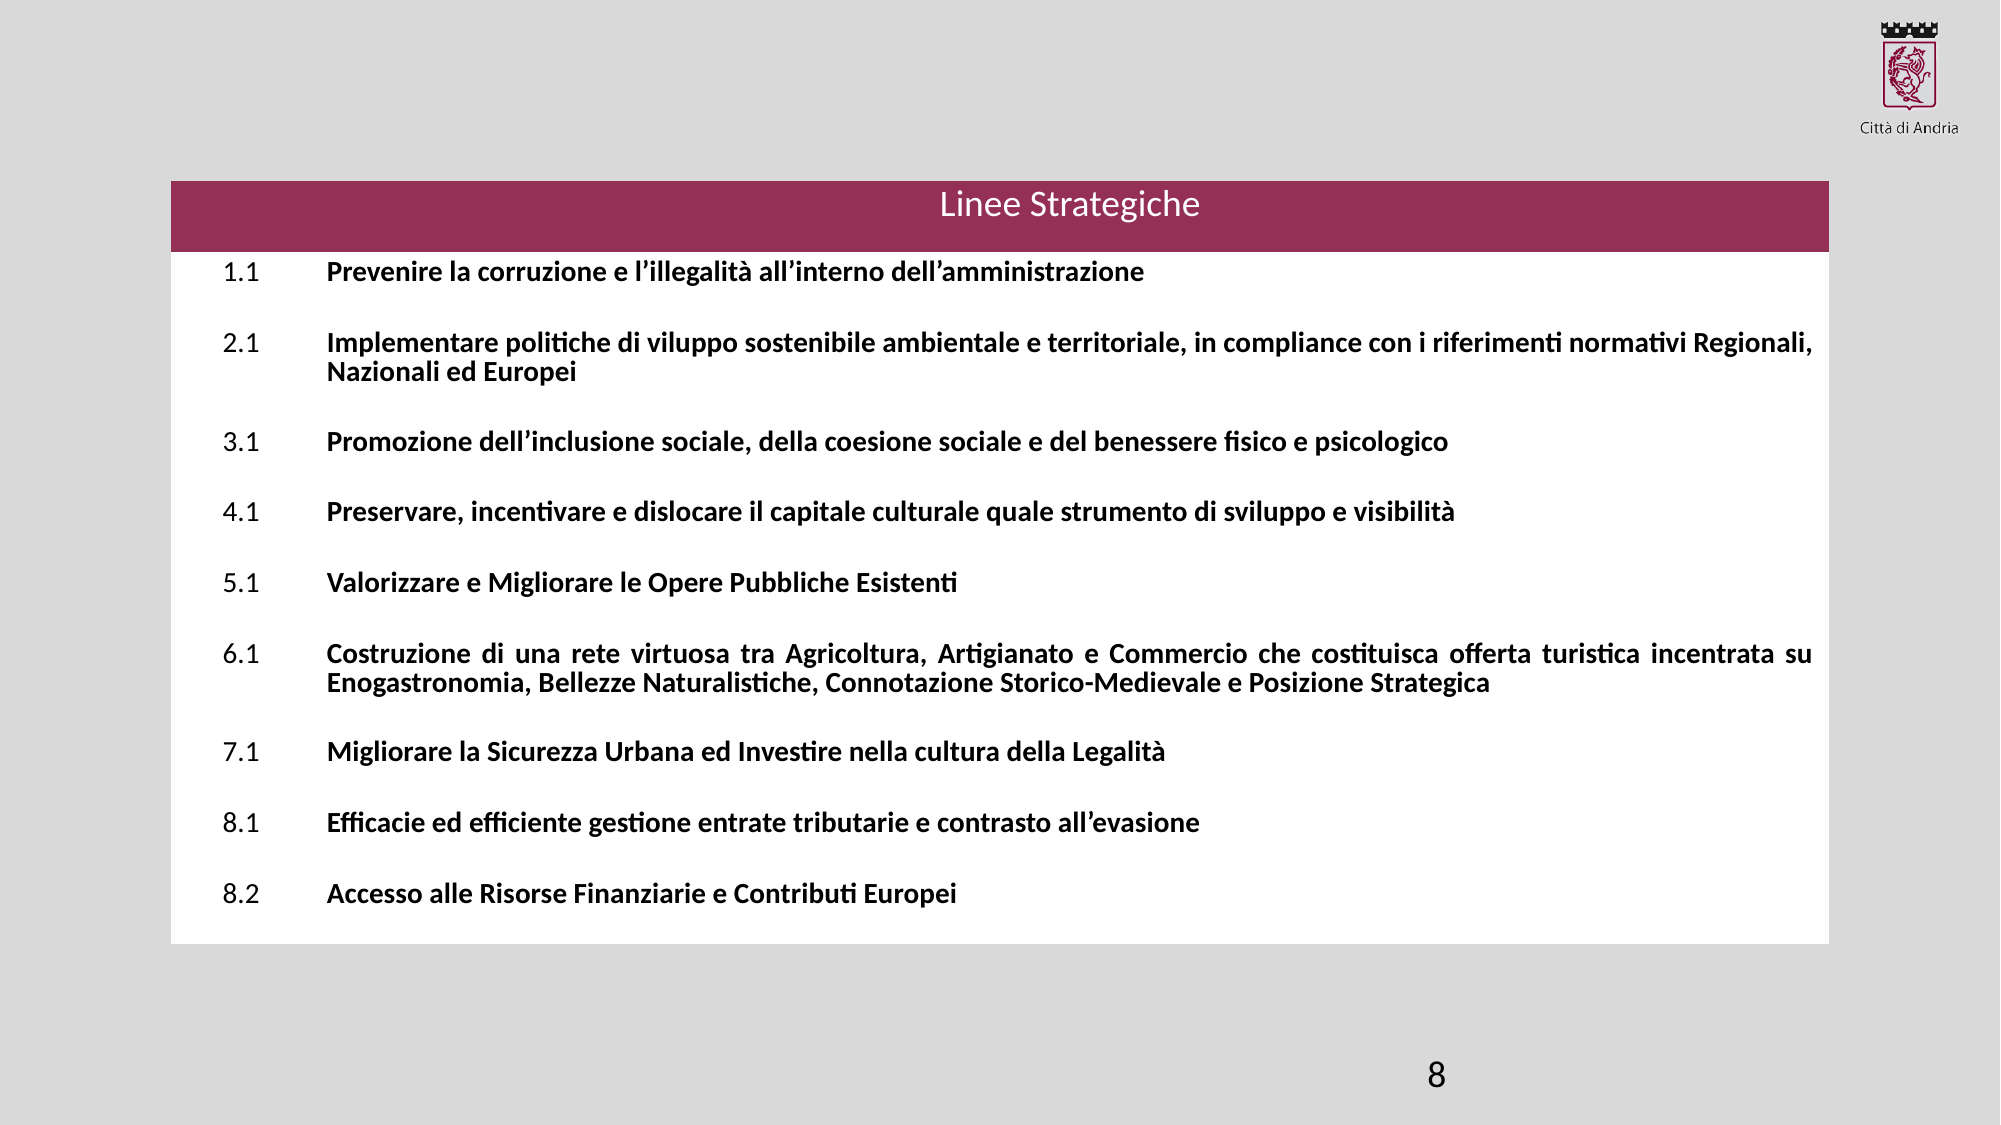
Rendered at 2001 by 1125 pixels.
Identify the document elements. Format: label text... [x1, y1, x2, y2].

table_cell 7.1 [171, 732, 312, 803]
table_cell 3.1 [171, 422, 312, 492]
table_cell Implementare politiche di viluppo sostenibile ambientale e territoriale, in compliance con i riferimenti normativi Regionali, Nazionali ed Europei [312, 323, 1829, 422]
table_cell Migliorare la Sicurezza Urbana ed Investire nella cultura della Legalità [312, 732, 1829, 803]
table_cell 4.1 [171, 492, 312, 563]
table_cell 6.1 [171, 634, 312, 732]
table_cell 2.1 [171, 323, 312, 422]
table_cell Costruzione di una rete virtuosa tra Agricoltura, Artigianato e Commercio che costituisca offerta turistica incentrata su Enogastronomia, Bellezze Naturalistiche, Connotazione Storico-Medievale e Posizione Strategica [312, 634, 1829, 732]
table_cell Accesso alle Risorse Finanziarie e Contributi Europei [312, 874, 1829, 944]
table_cell Preservare, incentivare e dislocare il capitale culturale quale strumento di sviluppo e visibilità [312, 492, 1829, 563]
table_header [171, 181, 312, 252]
table_cell 1.1 [171, 252, 312, 323]
picture [1855, 17, 1964, 139]
table_cell 8.2 [171, 874, 312, 944]
table_cell 5.1 [171, 563, 312, 634]
table_cell 8.1 [171, 803, 312, 874]
table_header Linee Strategiche [312, 181, 1829, 252]
table_cell Promozione dell’inclusione sociale, della coesione sociale e del benessere fisico e psicologico [312, 422, 1829, 492]
table_cell Prevenire la corruzione e l’illegalità all’interno dell’amministrazione [312, 252, 1829, 323]
table_cell Efficacie ed efficiente gestione entrate tributarie e contrasto all’evasione [312, 803, 1829, 874]
slide_number <numero> [1412, 1042, 1863, 1103]
table_cell Valorizzare e Migliorare le Opere Pubbliche Esistenti [312, 563, 1829, 634]
